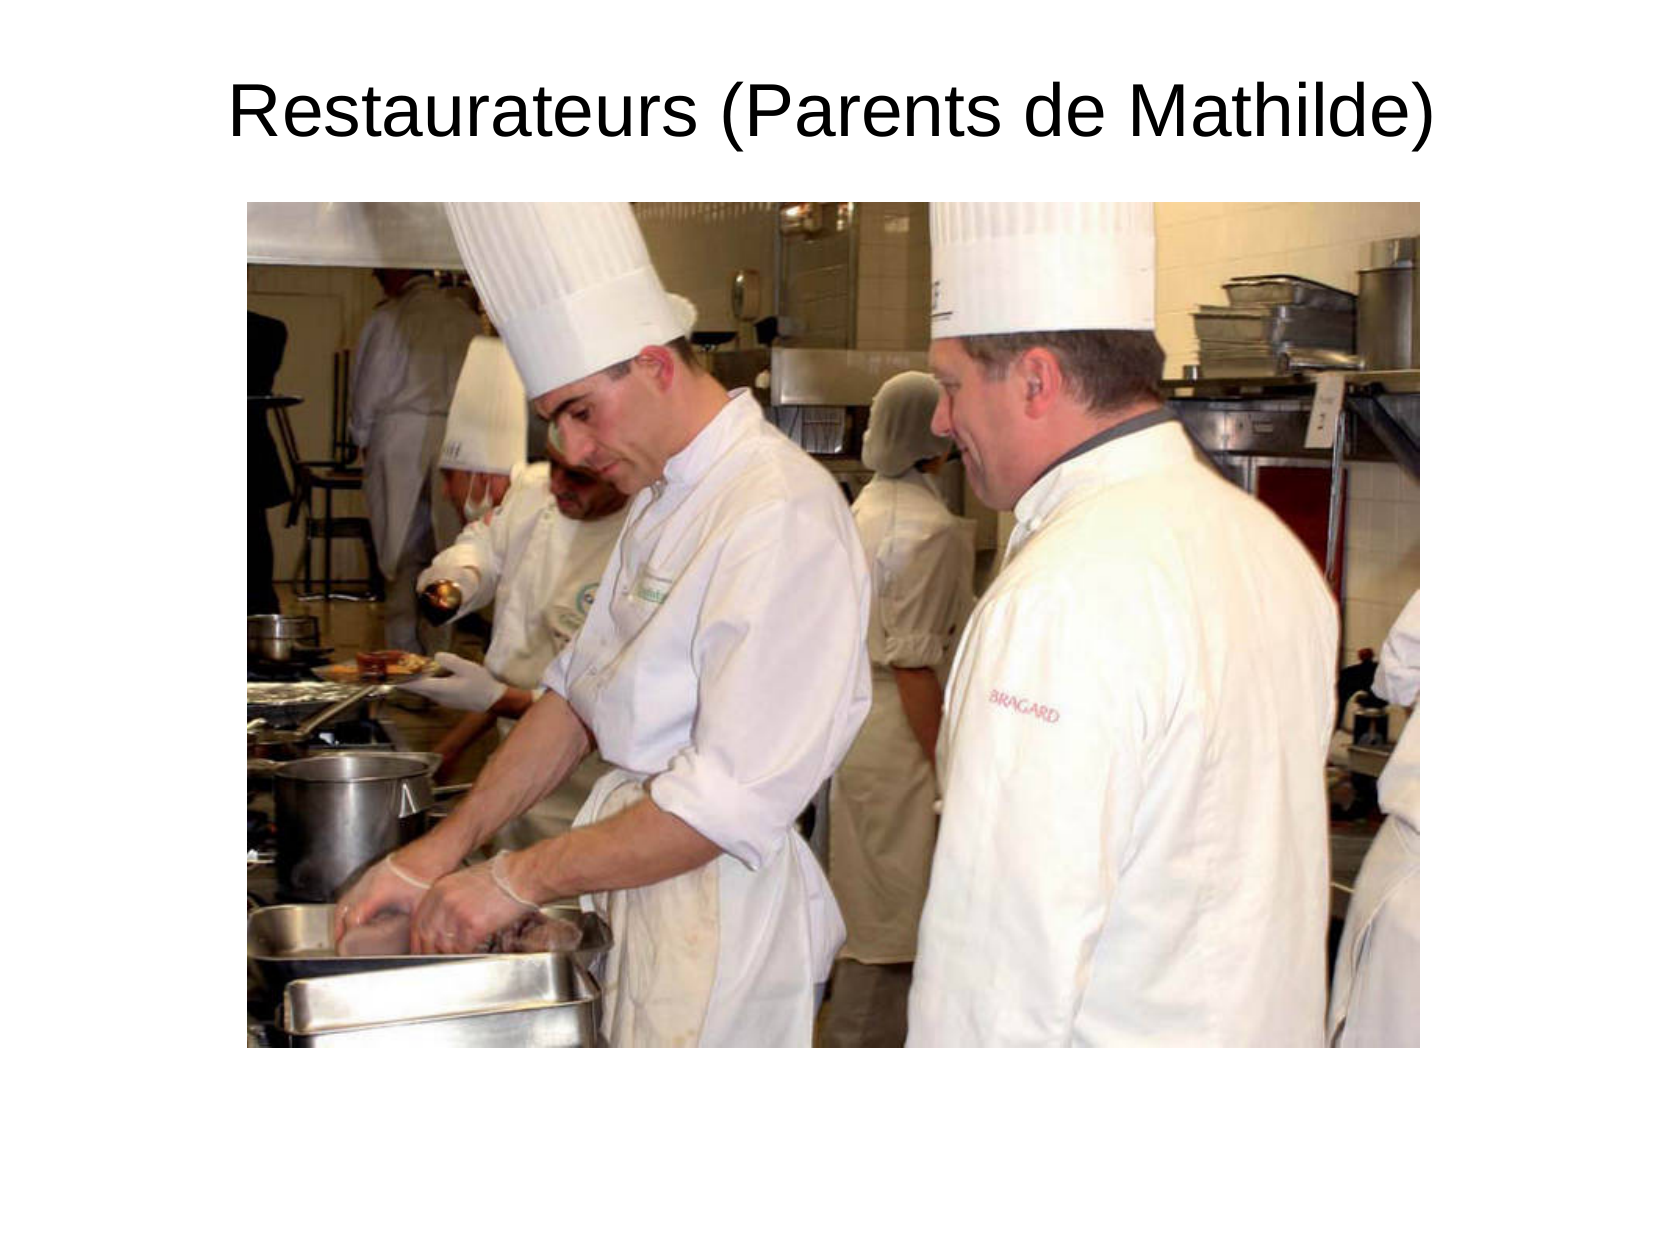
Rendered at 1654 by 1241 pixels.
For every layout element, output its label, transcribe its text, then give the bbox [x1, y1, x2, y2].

picture [247, 202, 1420, 1048]
title Restaurateurs (Parents de Mathilde) [88, 14, 1577, 207]
